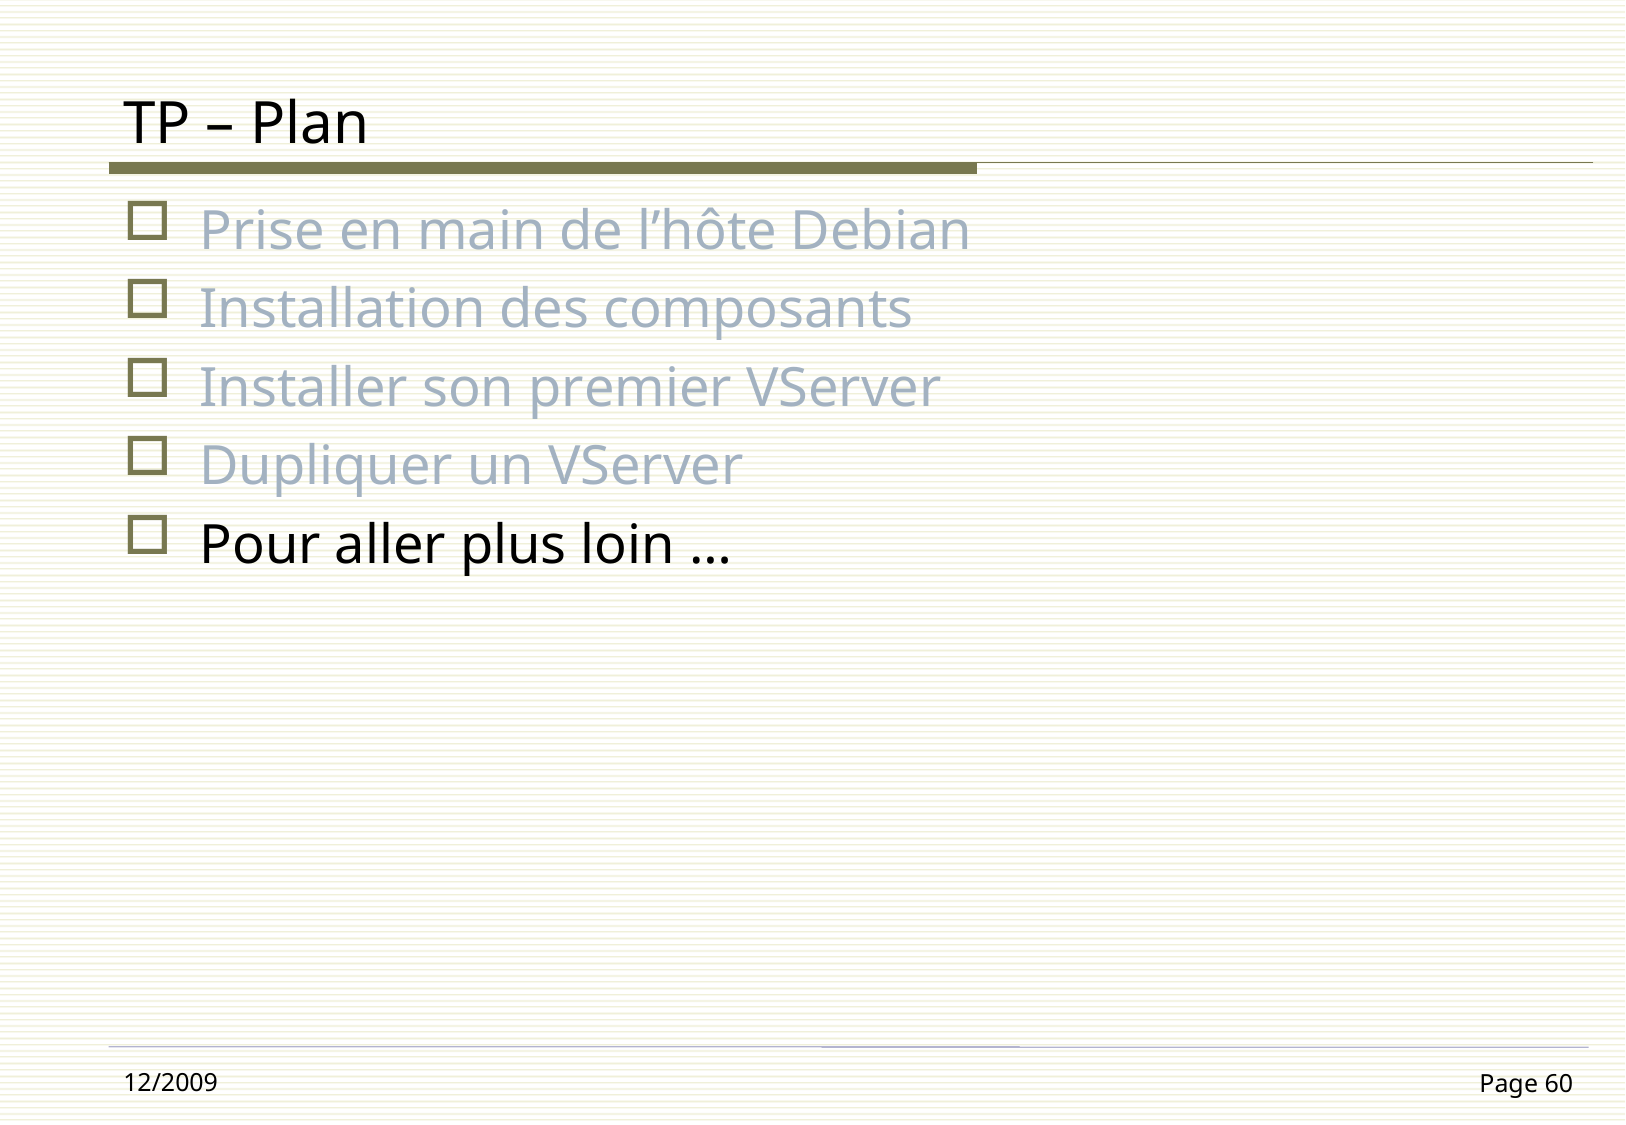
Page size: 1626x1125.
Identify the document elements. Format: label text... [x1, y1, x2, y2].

title TP – Plan [108, 12, 1596, 163]
picture [0, 0, 1626, 1125]
list Prise en main de l’hôte Debian Installation des composants Installer son premier VServer Dupliquer un VServer Pour aller plus loin … [108, 187, 1595, 1035]
